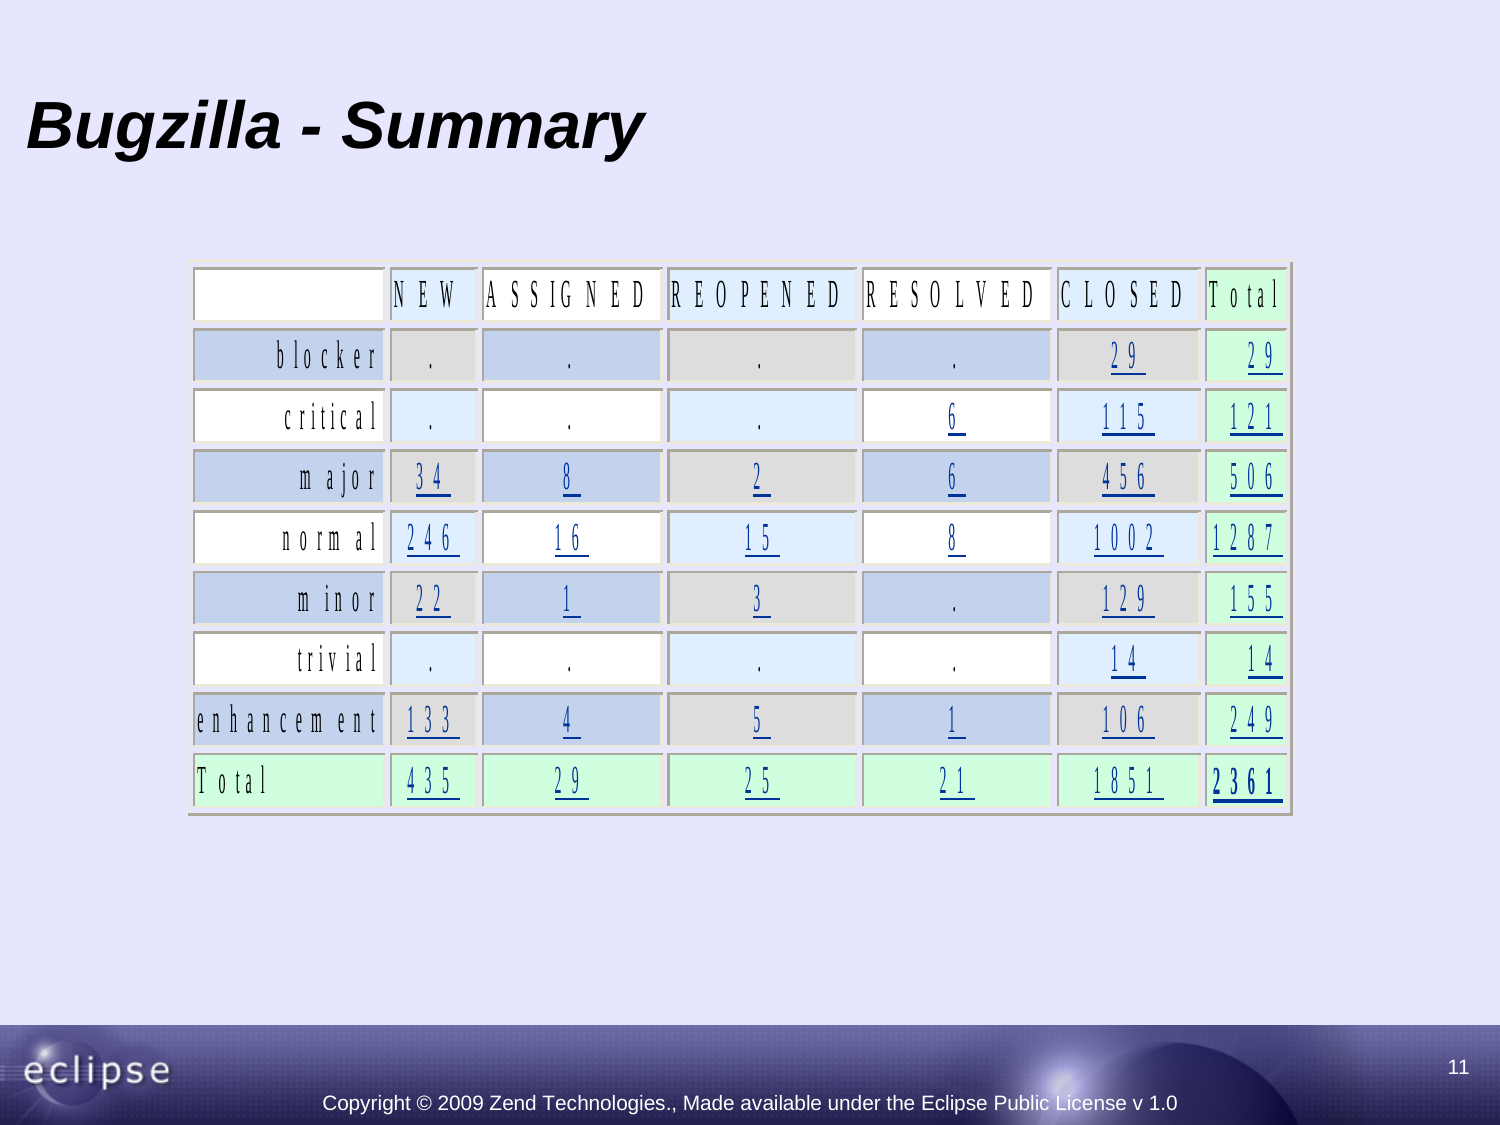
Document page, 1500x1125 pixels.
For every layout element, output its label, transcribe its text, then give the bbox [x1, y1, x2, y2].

picture [0, 1025, 1500, 1125]
title Bugzilla - Summary [26, 84, 1474, 172]
picture [187, 259, 1463, 863]
